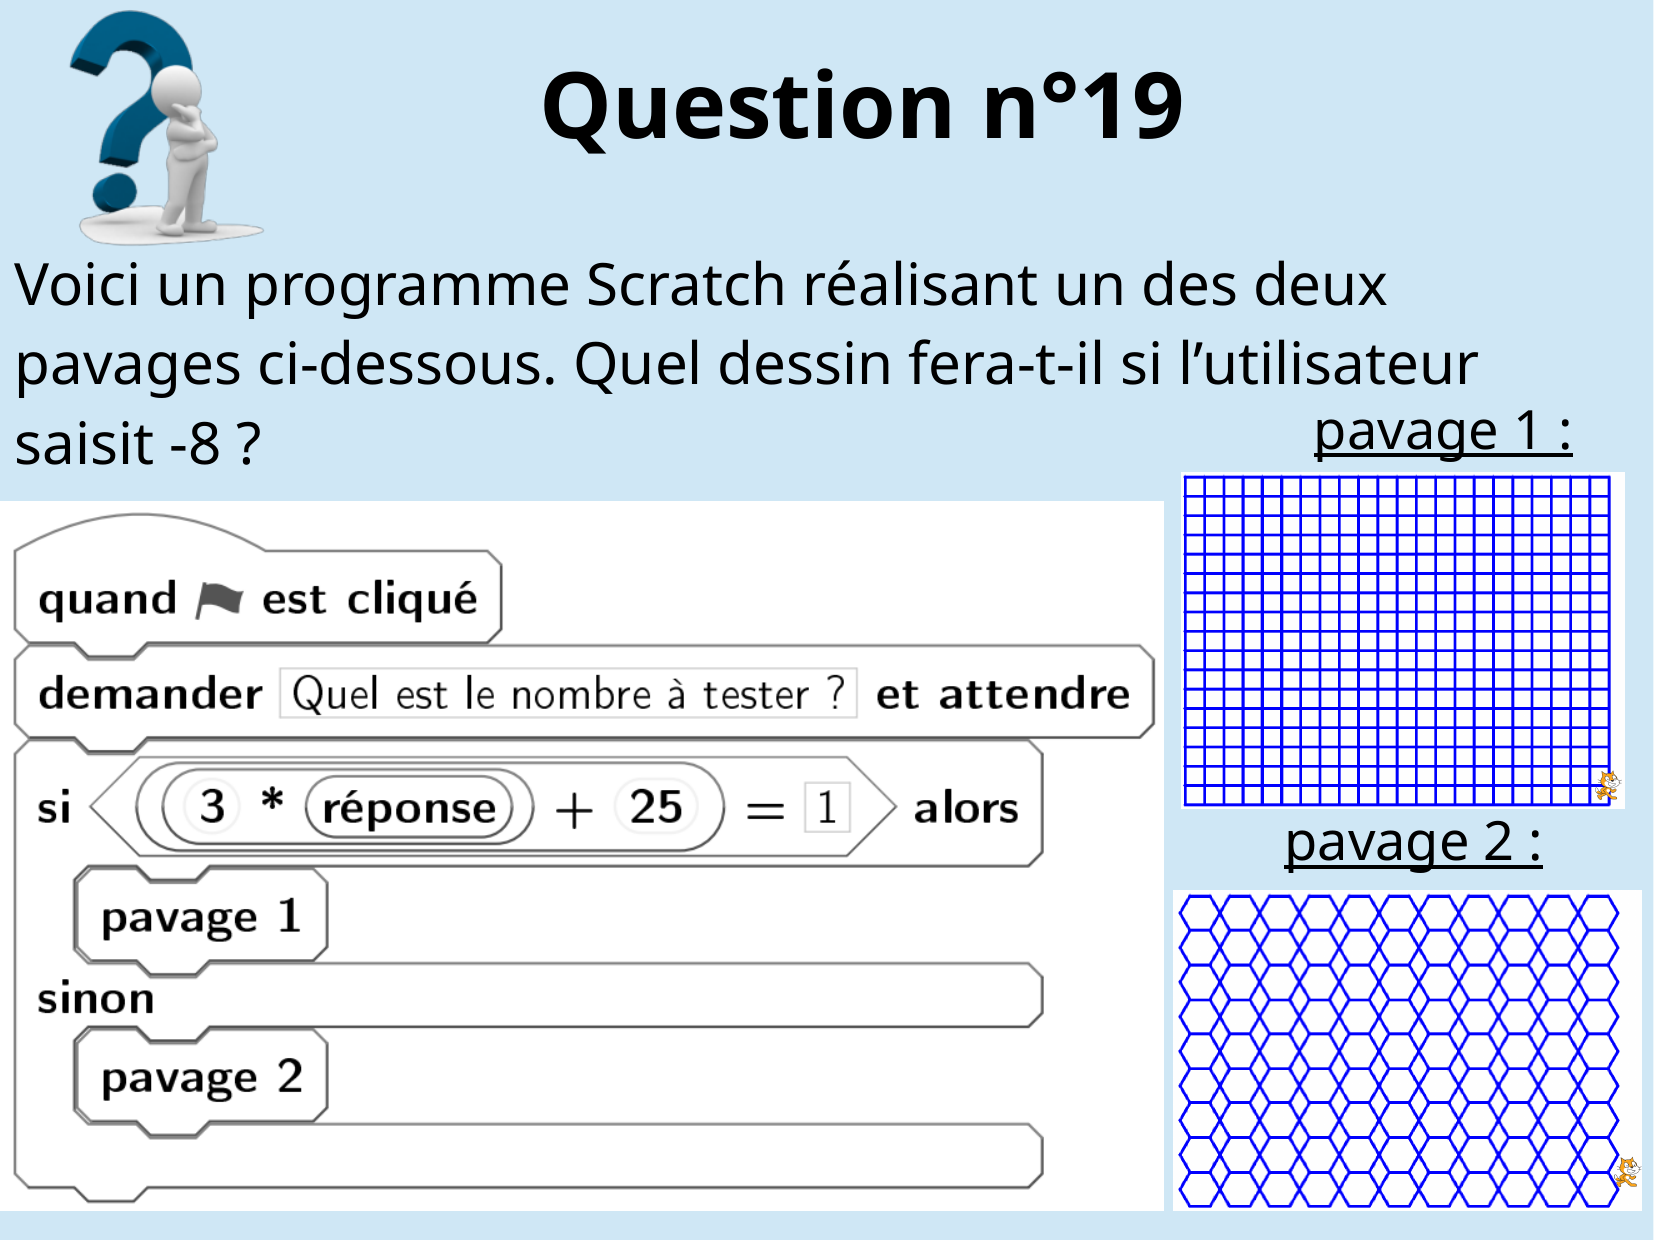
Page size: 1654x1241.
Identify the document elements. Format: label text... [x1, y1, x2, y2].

picture [1181, 472, 1625, 809]
picture [1173, 890, 1642, 1211]
picture [59, 0, 266, 236]
picture [0, 501, 1164, 1211]
title Question n°19 [266, 0, 1607, 208]
text_box pavage 2 : [1269, 809, 1565, 886]
text_box pavage 1 : [1299, 383, 1595, 472]
text_box Voici un programme Scratch réalisant un des deux pavages ci-dessous. Quel dessin fera-t-il si l’utilisateur saisit -8 ? [0, 236, 1595, 495]
